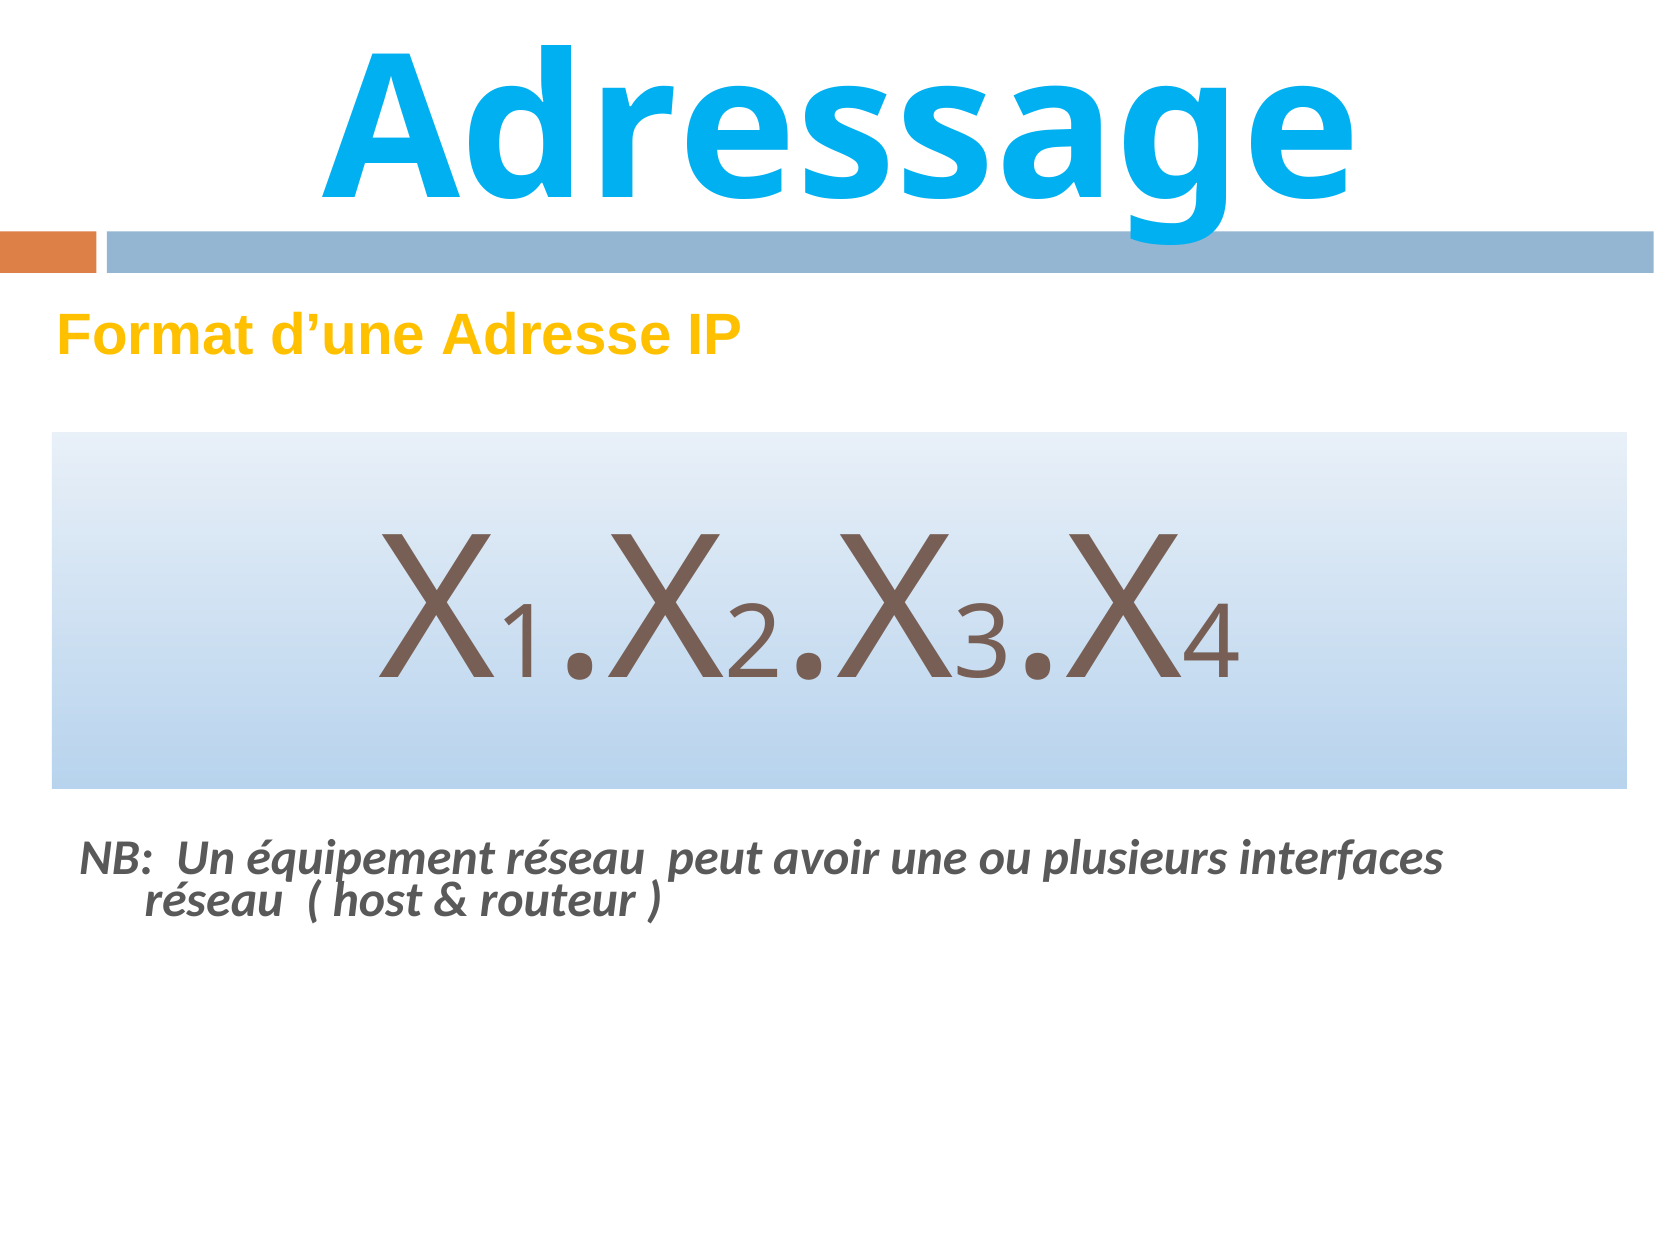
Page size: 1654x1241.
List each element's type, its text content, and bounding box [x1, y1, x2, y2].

title X1.X2.X3.X4 [51, 432, 1627, 789]
text_box NB: Un équipement réseau peut avoir une ou plusieurs interfaces réseau ( host & routeur ) [64, 832, 1565, 989]
text_box Adressage [123, 41, 1530, 249]
text_box Format d’une Adresse IP [41, 307, 791, 373]
